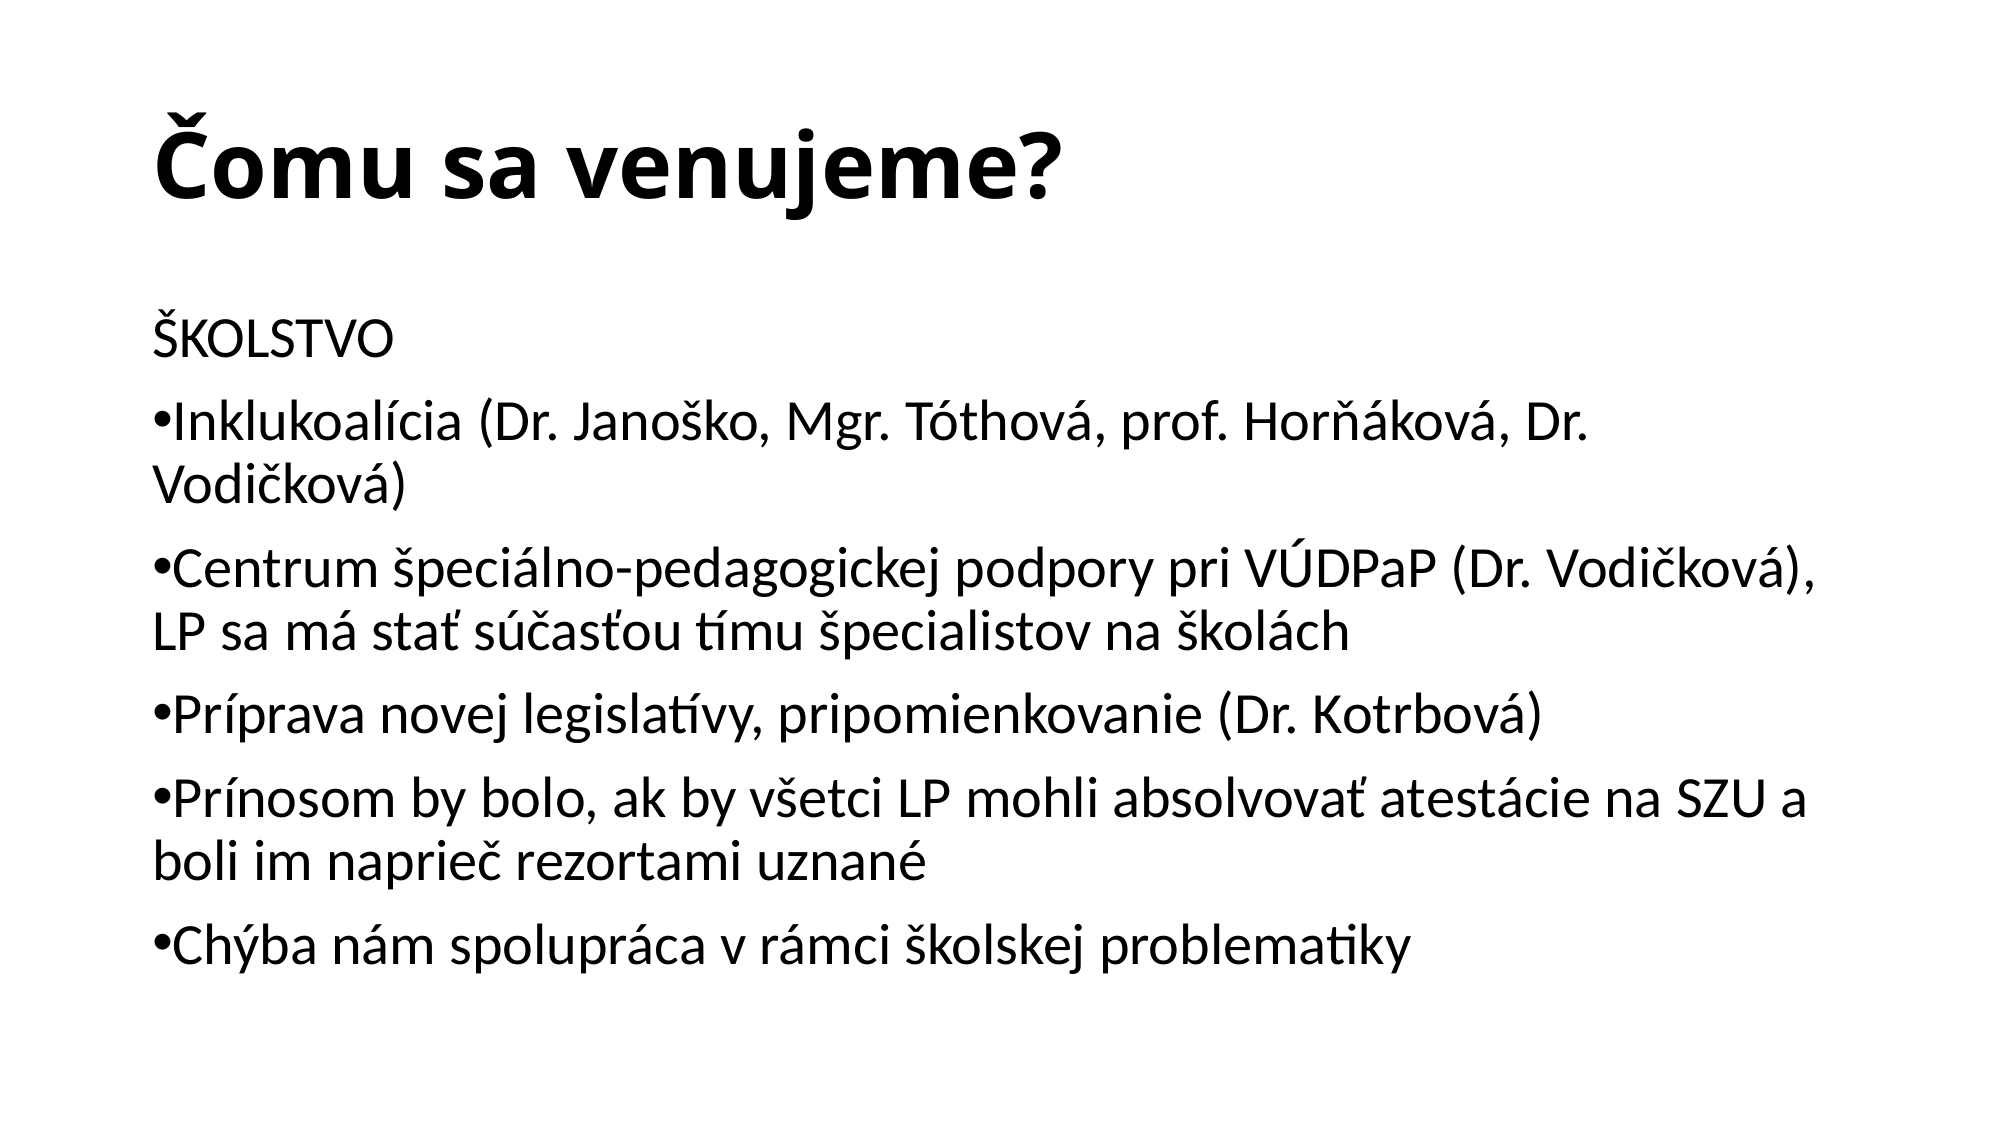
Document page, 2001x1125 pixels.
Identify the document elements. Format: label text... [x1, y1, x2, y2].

list ŠKOLSTVO Inklukoalícia (Dr. Janoško, Mgr. Tóthová, prof. Horňáková, Dr. Vodičková) Centrum špeciálno-pedagogickej podpory pri VÚDPaP (Dr. Vodičková), LP sa má stať súčasťou tímu špecialistov na školách Príprava novej legislatívy, pripomienkovanie (Dr. Kotrbová) Prínosom by bolo, ak by všetci LP mohli absolvovať atestácie na SZU a boli im naprieč rezortami uznané Chýba nám spolupráca v rámci školskej problematiky [137, 299, 1863, 1014]
title Čomu sa venujeme? [137, 59, 1863, 278]
